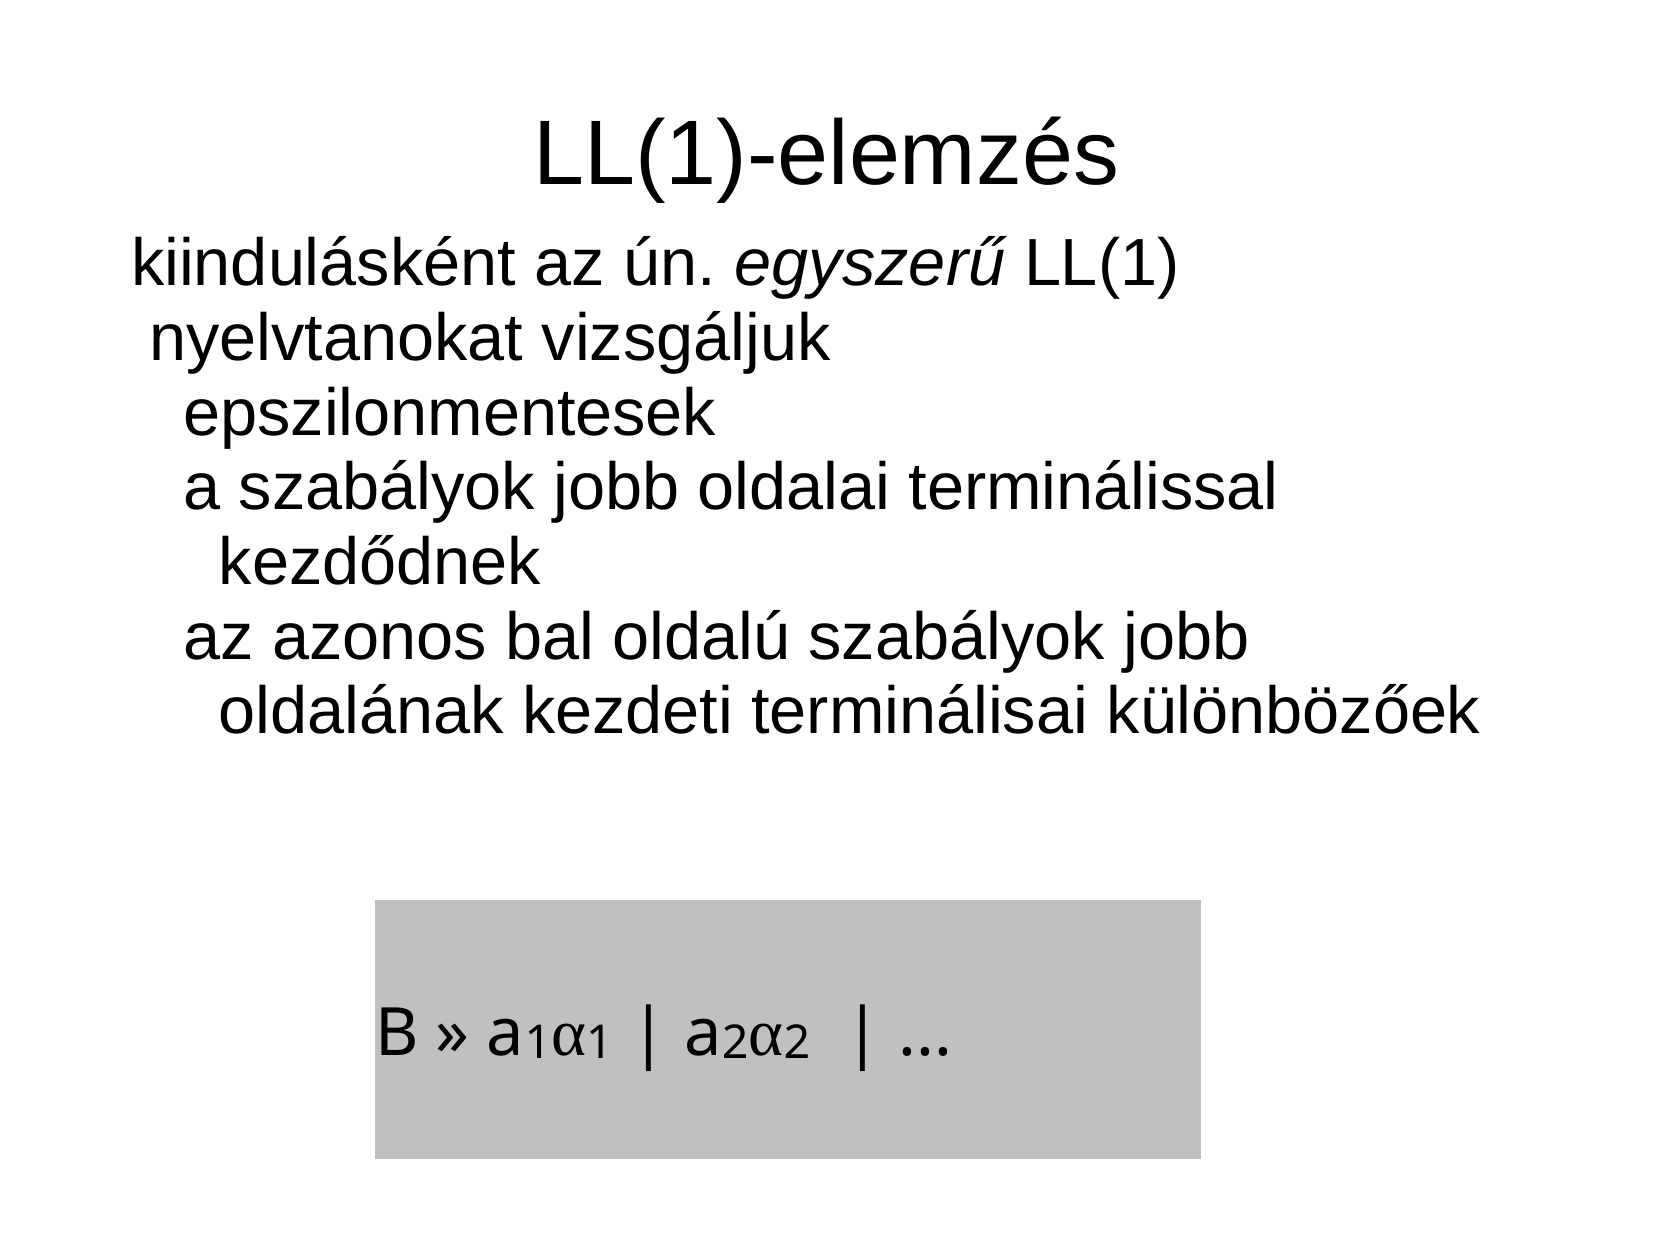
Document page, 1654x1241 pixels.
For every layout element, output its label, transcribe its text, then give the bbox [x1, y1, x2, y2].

text_box B » a1α1 | a2α2 | ... [375, 900, 1201, 1159]
subtitle kiindulásként az ún. egyszerű LL(1) nyelvtanokat vizsgáljuk epszilonmentesek a szabályok jobb oldalai terminálissal kezdődnek az azonos bal oldalú szabályok jobb oldalának kezdeti terminálisai különbözőek [112, 225, 1552, 1114]
title LL(1)-elemzés [82, 49, 1571, 257]
